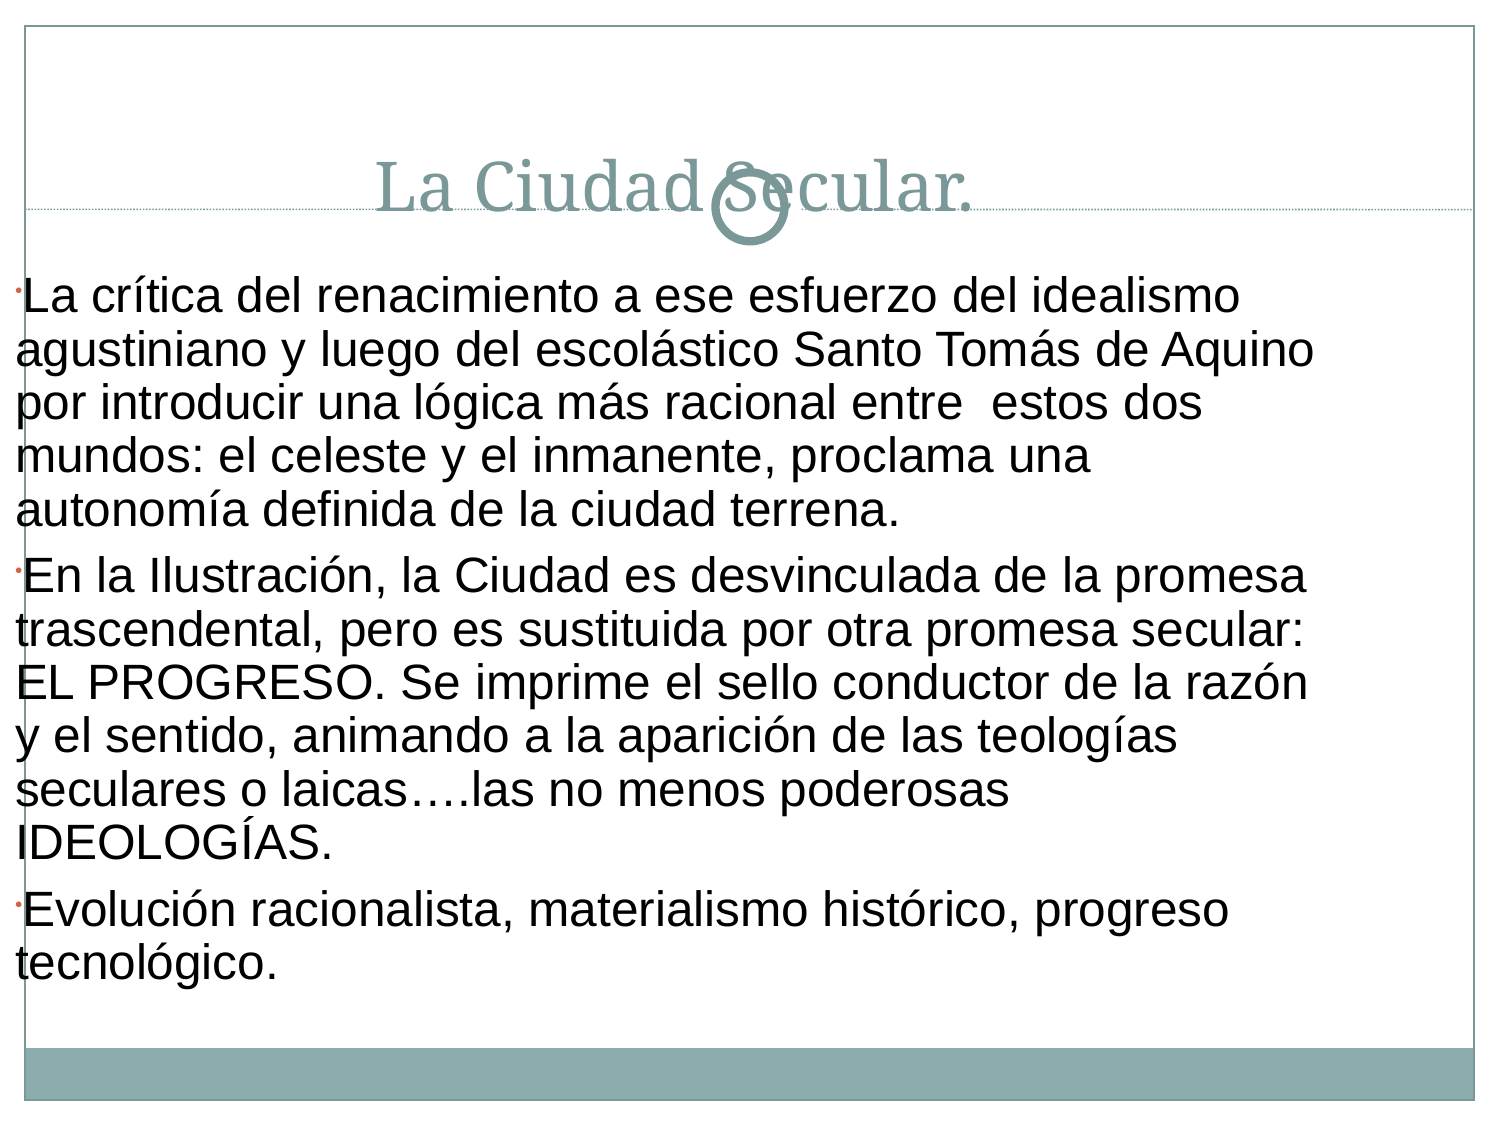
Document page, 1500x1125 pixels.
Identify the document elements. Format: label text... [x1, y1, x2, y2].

title La Ciudad Secular. [0, 45, 1351, 233]
list La crítica del renacimiento a ese esfuerzo del idealismo agustiniano y luego del escolástico Santo Tomás de Aquino por introducir una lógica más racional entre estos dos mundos: el celeste y el inmanente, proclama una autonomía definida de la ciudad terrena. En la Ilustración, la Ciudad es desvinculada de la promesa trascendental, pero es sustituida por otra promesa secular: EL PROGRESO. Se imprime el sello conductor de la razón y el sentido, animando a la aparición de las teologías seculares o laicas….las no menos poderosas IDEOLOGÍAS. Evolución racionalista, materialismo histórico, progreso tecnológico. [0, 262, 1351, 1005]
